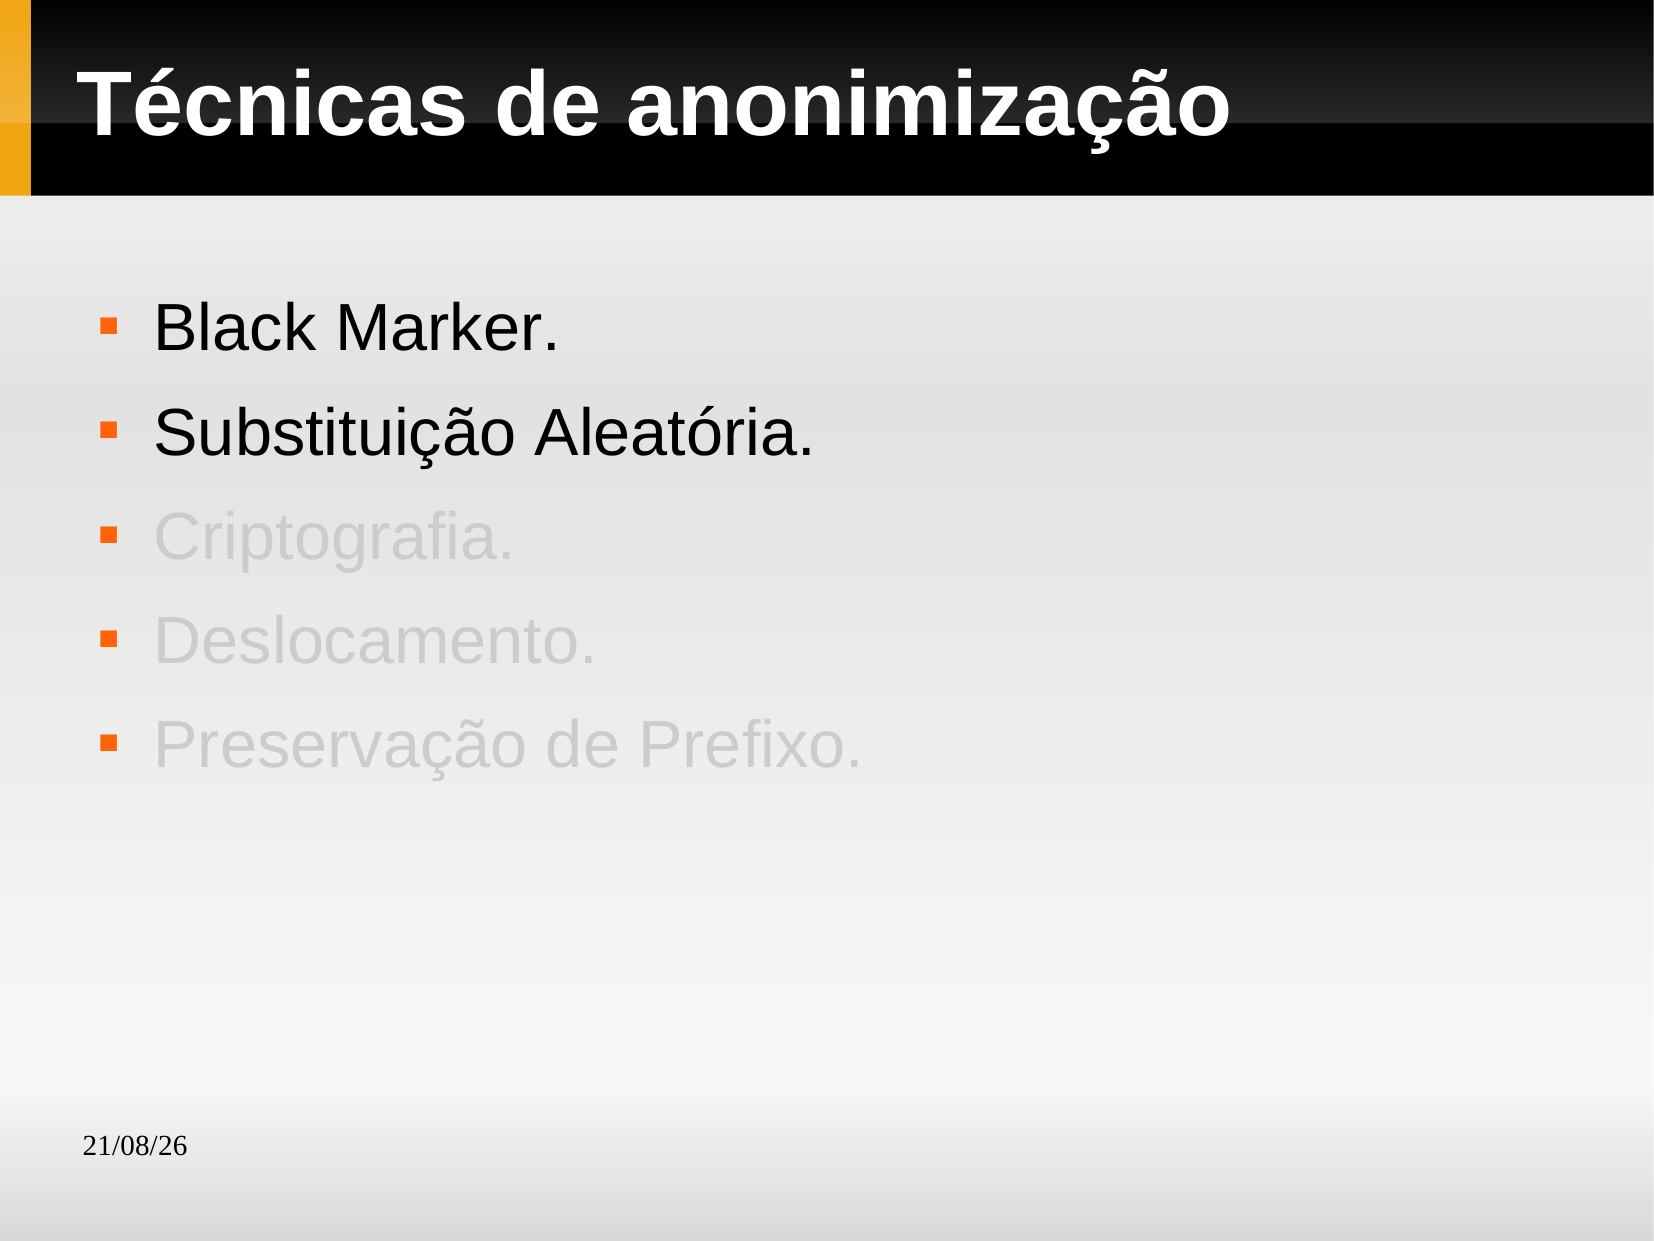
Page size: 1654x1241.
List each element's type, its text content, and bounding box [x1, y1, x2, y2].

list Black Marker. Substituição Aleatória. Criptografia. Deslocamento. Preservação de Prefixo. [82, 290, 1571, 1094]
picture [0, 0, 1654, 1241]
title Técnicas de anonimização [76, 7, 1565, 200]
